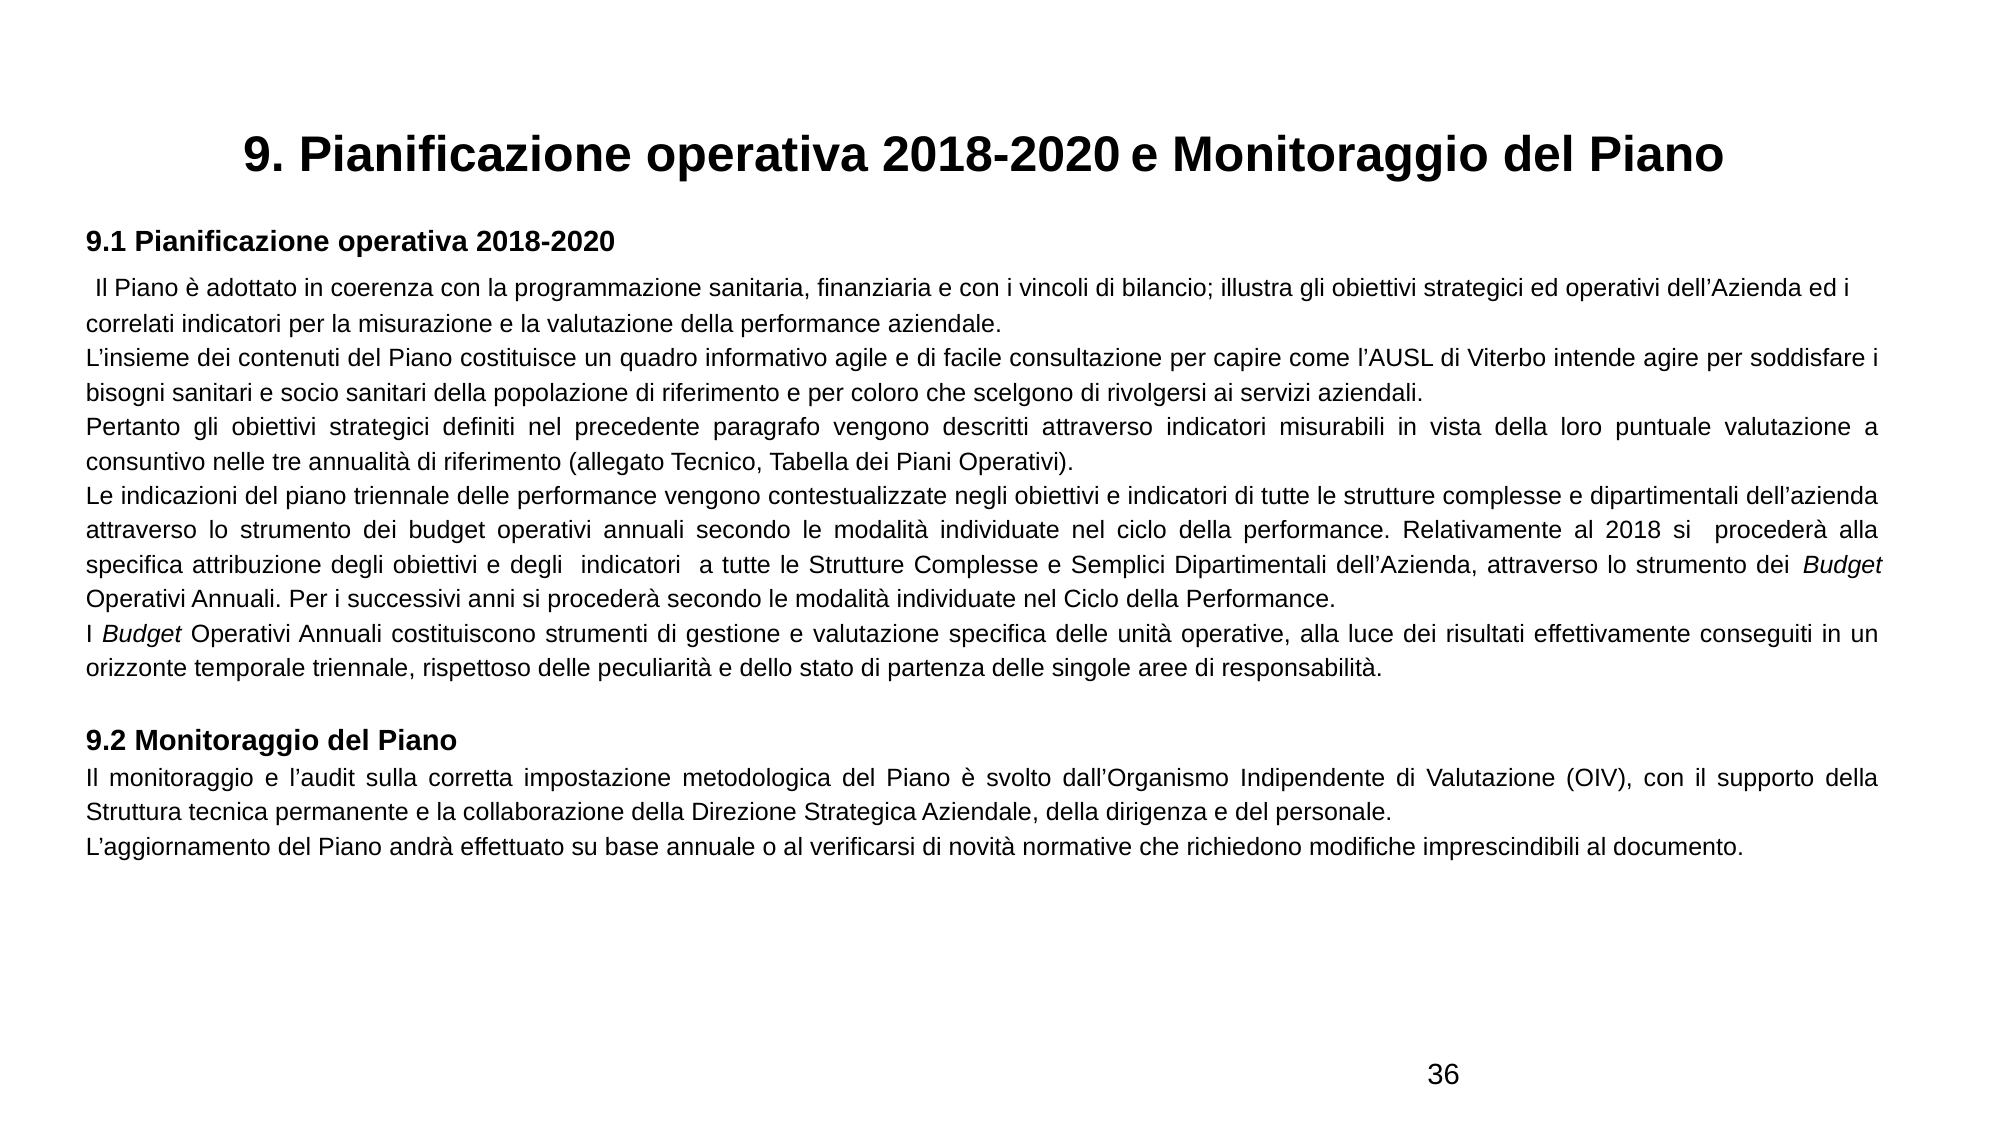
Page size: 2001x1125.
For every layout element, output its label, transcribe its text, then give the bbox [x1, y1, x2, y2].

text_box 9. Pianificazione operativa 2018-2020 e Monitoraggio del Piano 9.1 Pianificazione operativa 2018-2020 Il Piano è adottato in coerenza con la programmazione sanitaria, finanziaria e con i vincoli di bilancio; illustra gli obiettivi strategici ed operativi dell’Azienda ed i correlati indicatori per la misurazione e la valutazione della performance aziendale. L’insieme dei contenuti del Piano costituisce un quadro informativo agile e di facile consultazione per capire come l’AUSL di Viterbo intende agire per soddisfare i bisogni sanitari e socio sanitari della popolazione di riferimento e per coloro che scelgono di rivolgersi ai servizi aziendali. Pertanto gli obiettivi strategici definiti nel precedente paragrafo vengono descritti attraverso indicatori misurabili in vista della loro puntuale valutazione a consuntivo nelle tre annualità di riferimento (allegato Tecnico, Tabella dei Piani Operativi). Le indicazioni del piano triennale delle performance vengono contestualizzate negli obiettivi e indicatori di tutte le strutture complesse e dipartimentali dell’azienda attraverso lo strumento dei budget operativi annuali secondo le modalità individuate nel ciclo della performance. Relativamente al 2018 si procederà alla specifica attribuzione degli obiettivi e degli indicatori a tutte le Strutture Complesse e Semplici Dipartimentali dell’Azienda, attraverso lo strumento dei Budget Operativi Annuali. Per i successivi anni si procederà secondo le modalità individuate nel Ciclo della Performance. I Budget Operativi Annuali costituiscono strumenti di gestione e valutazione specifica delle unità operative, alla luce dei risultati effettivamente conseguiti in un orizzonte temporale triennale, rispettoso delle peculiarità e dello stato di partenza delle singole aree di responsabilità. 9.2 Monitoraggio del Piano Il monitoraggio e l’audit sulla corretta impostazione metodologica del Piano è svolto dall’Organismo Indipendente di Valutazione (OIV), con il supporto della Struttura tecnica permanente e la collaborazione della Direzione Strategica Aziendale, della dirigenza e del personale. L’aggiornamento del Piano andrà effettuato su base annuale o al verificarsi di novità normative che richiedono modifiche imprescindibili al documento. [70, 0, 1898, 963]
slide_number <numero> [1412, 1042, 1863, 1103]
